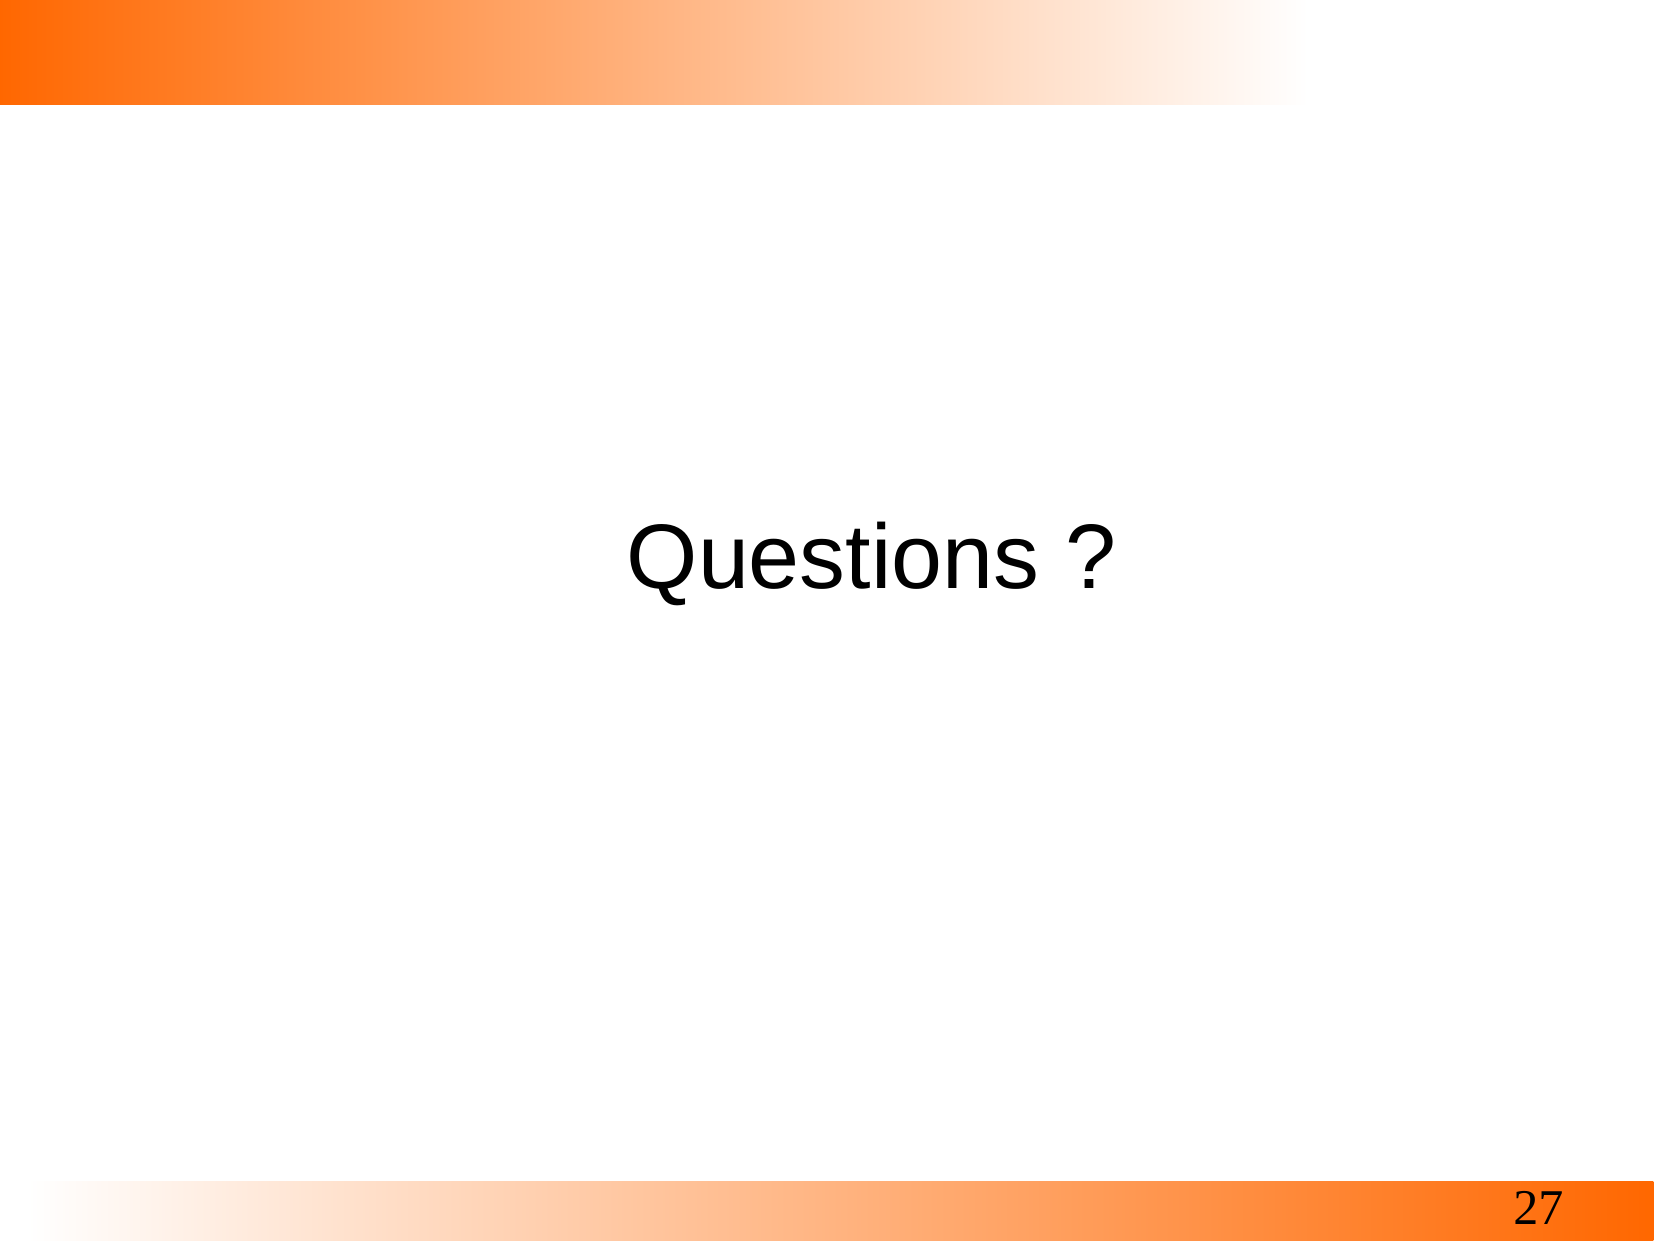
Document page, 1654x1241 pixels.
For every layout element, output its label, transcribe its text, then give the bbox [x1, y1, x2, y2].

title Questions ? [626, 505, 1136, 608]
